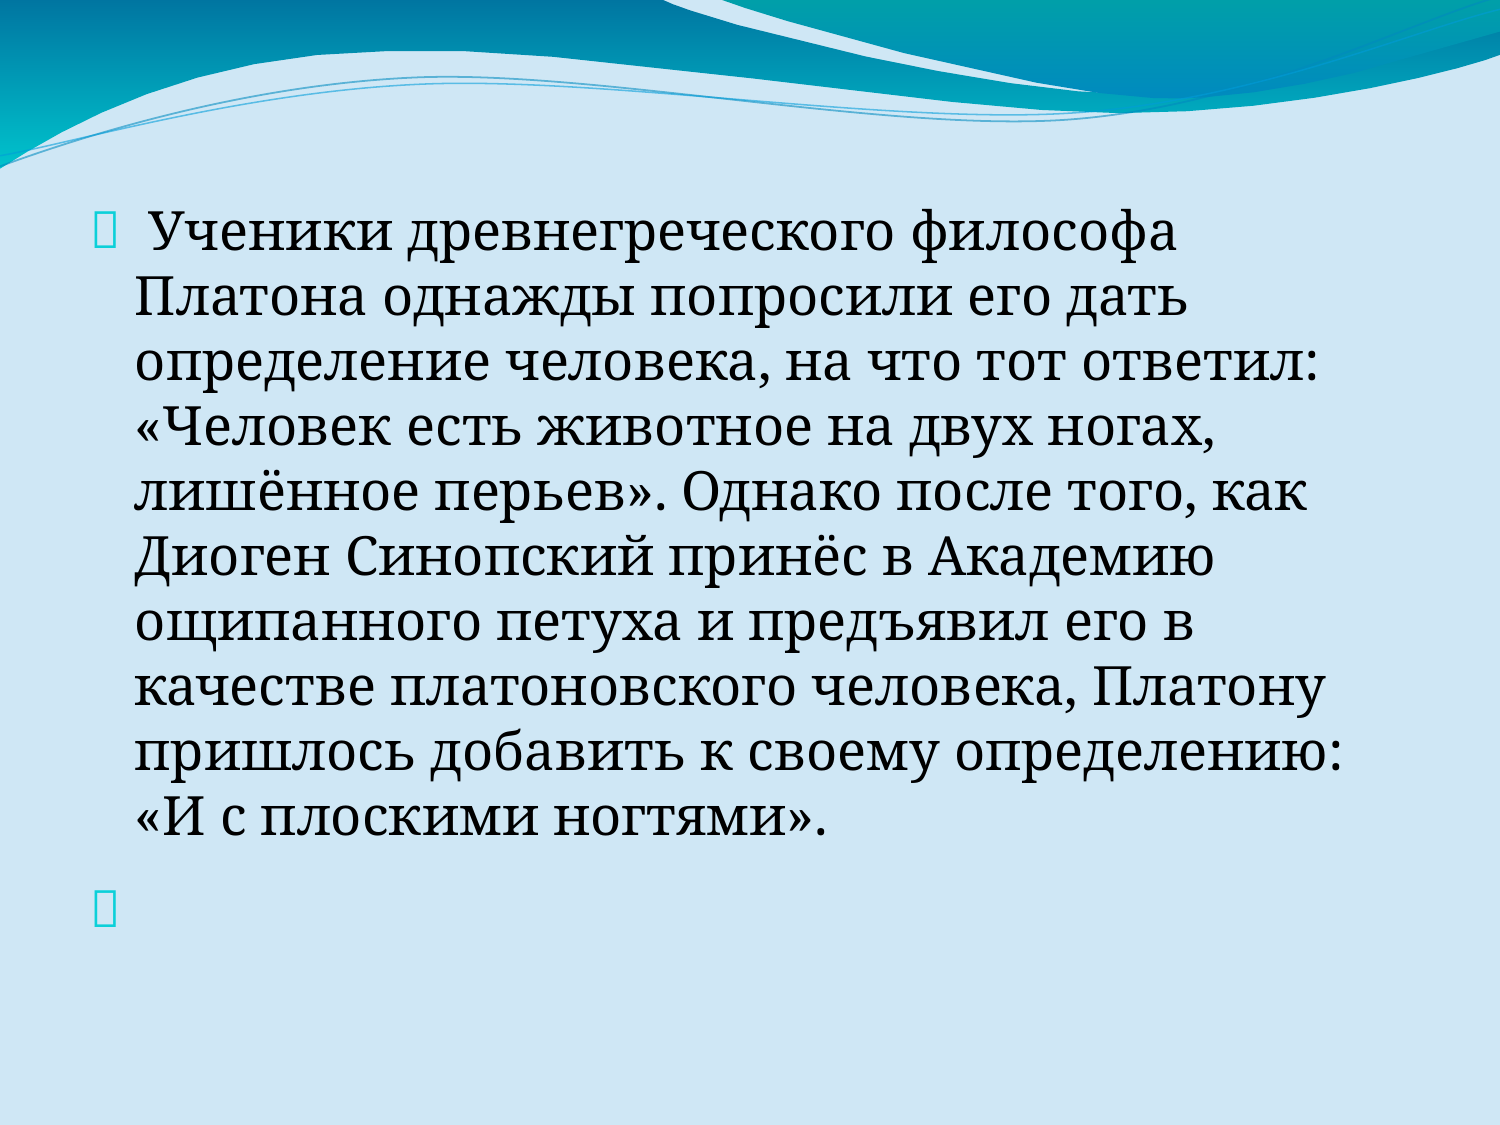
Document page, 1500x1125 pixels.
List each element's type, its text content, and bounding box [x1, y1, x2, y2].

list Ученики древнегреческого философа Платона однажды попросили его дать определение человека, на что тот ответил: «Человек есть животное на двух ногах, лишённое перьев». Однако после того, как Диоген Синопский принёс в Академию ощипанного петуха и предъявил его в качестве платоновского человека, Платону пришлось добавить к своему определению: «И с плоскими ногтями». [75, 188, 1425, 1038]
title [75, 115, 1425, 188]
